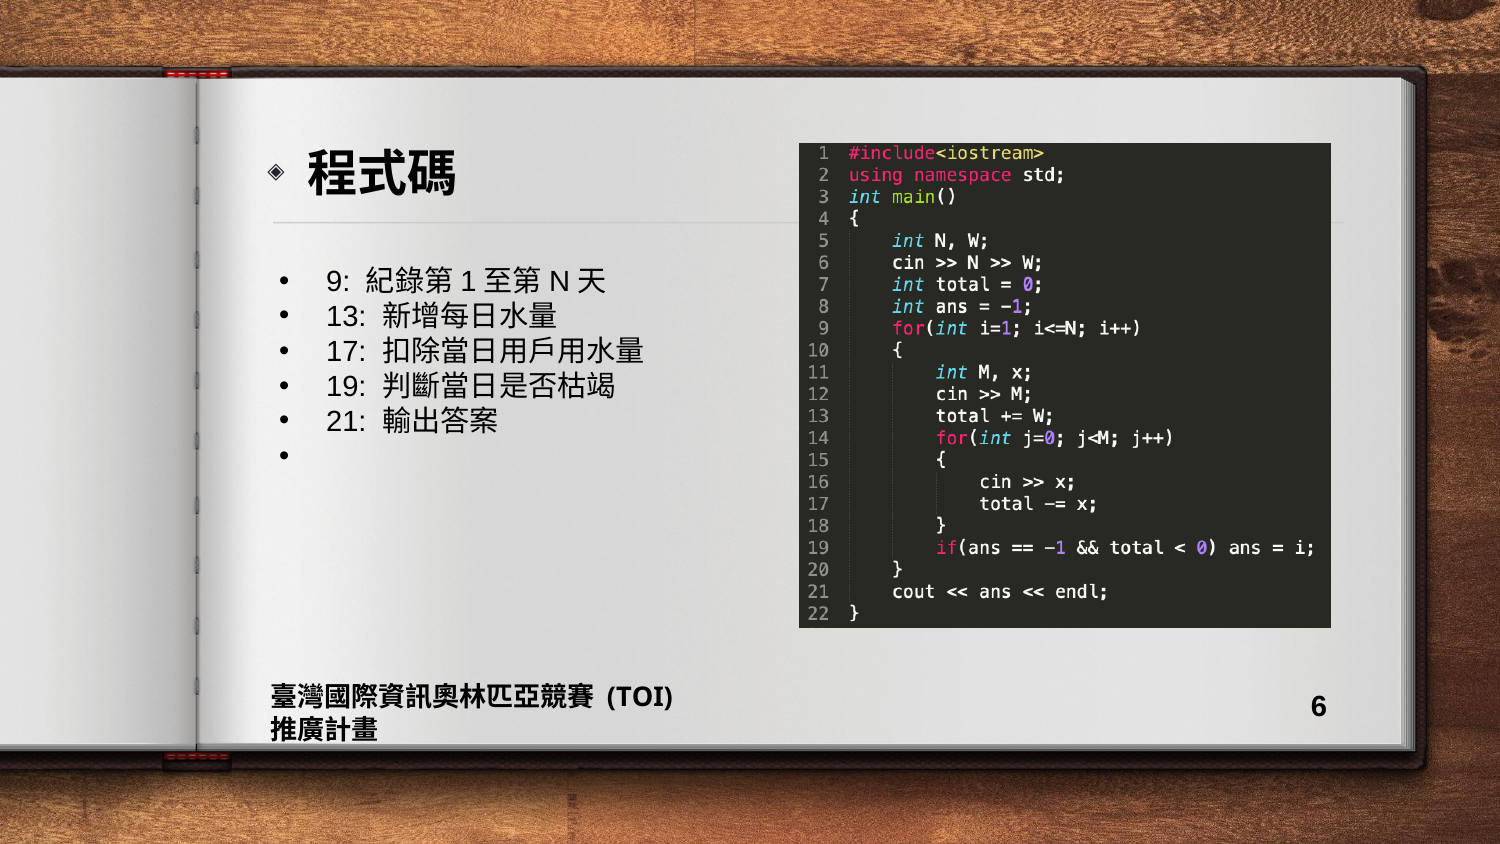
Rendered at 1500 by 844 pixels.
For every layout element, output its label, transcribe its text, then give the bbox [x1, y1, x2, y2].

picture [799, 143, 1331, 628]
text_box 9: 紀錄第1至第N天 13: 新增每日水量 17: 扣除當日用戶用水量 19: 判斷當日是否枯竭 21: 輸出答案 [264, 255, 771, 628]
text_box 程式碼 [252, 126, 746, 216]
text_box [1295, 672, 1386, 737]
